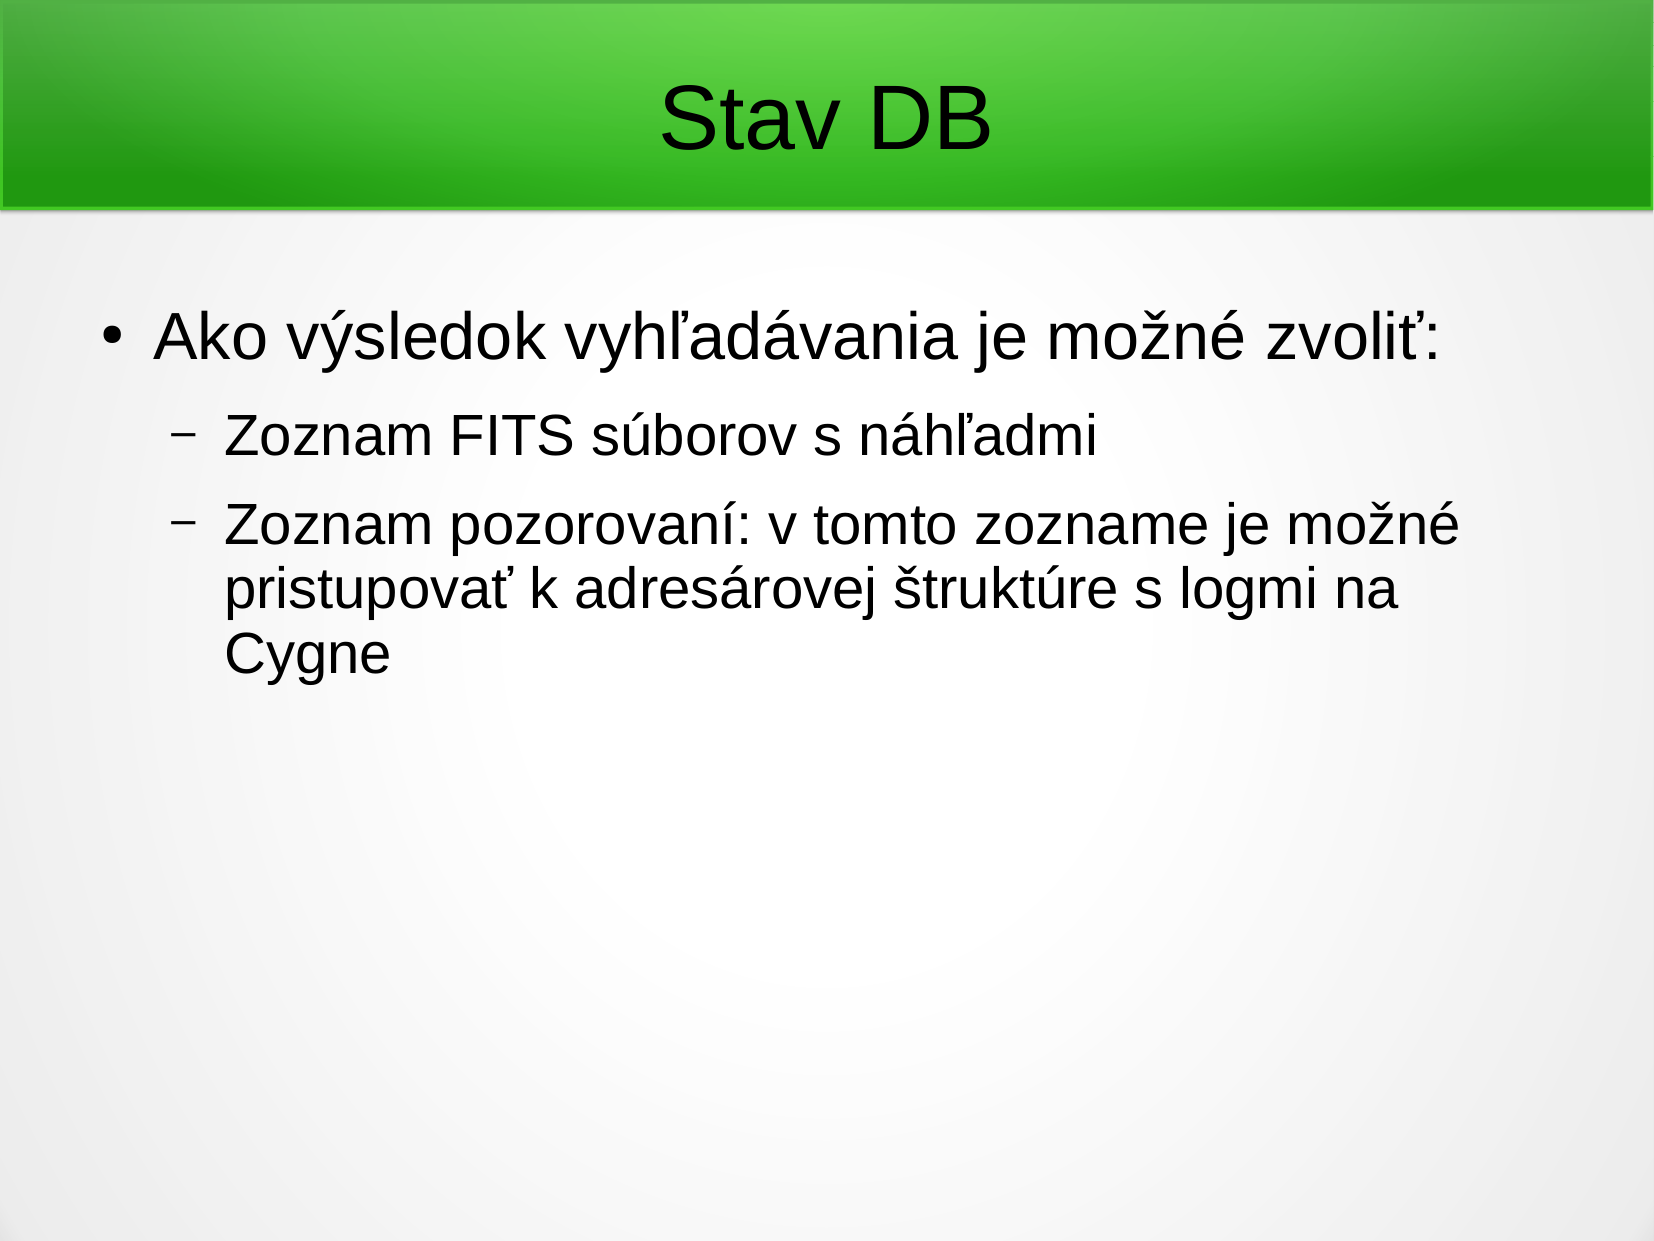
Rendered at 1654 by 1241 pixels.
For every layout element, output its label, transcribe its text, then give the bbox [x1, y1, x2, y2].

list Ako výsledok vyhľadávania je možné zvoliť: Zoznam FITS súborov s náhľadmi Zoznam pozorovaní: v tomto zozname je možné pristupovať k adresárovej štruktúre s logmi na Cygne [82, 299, 1571, 1019]
title Stav DB [82, 47, 1571, 189]
